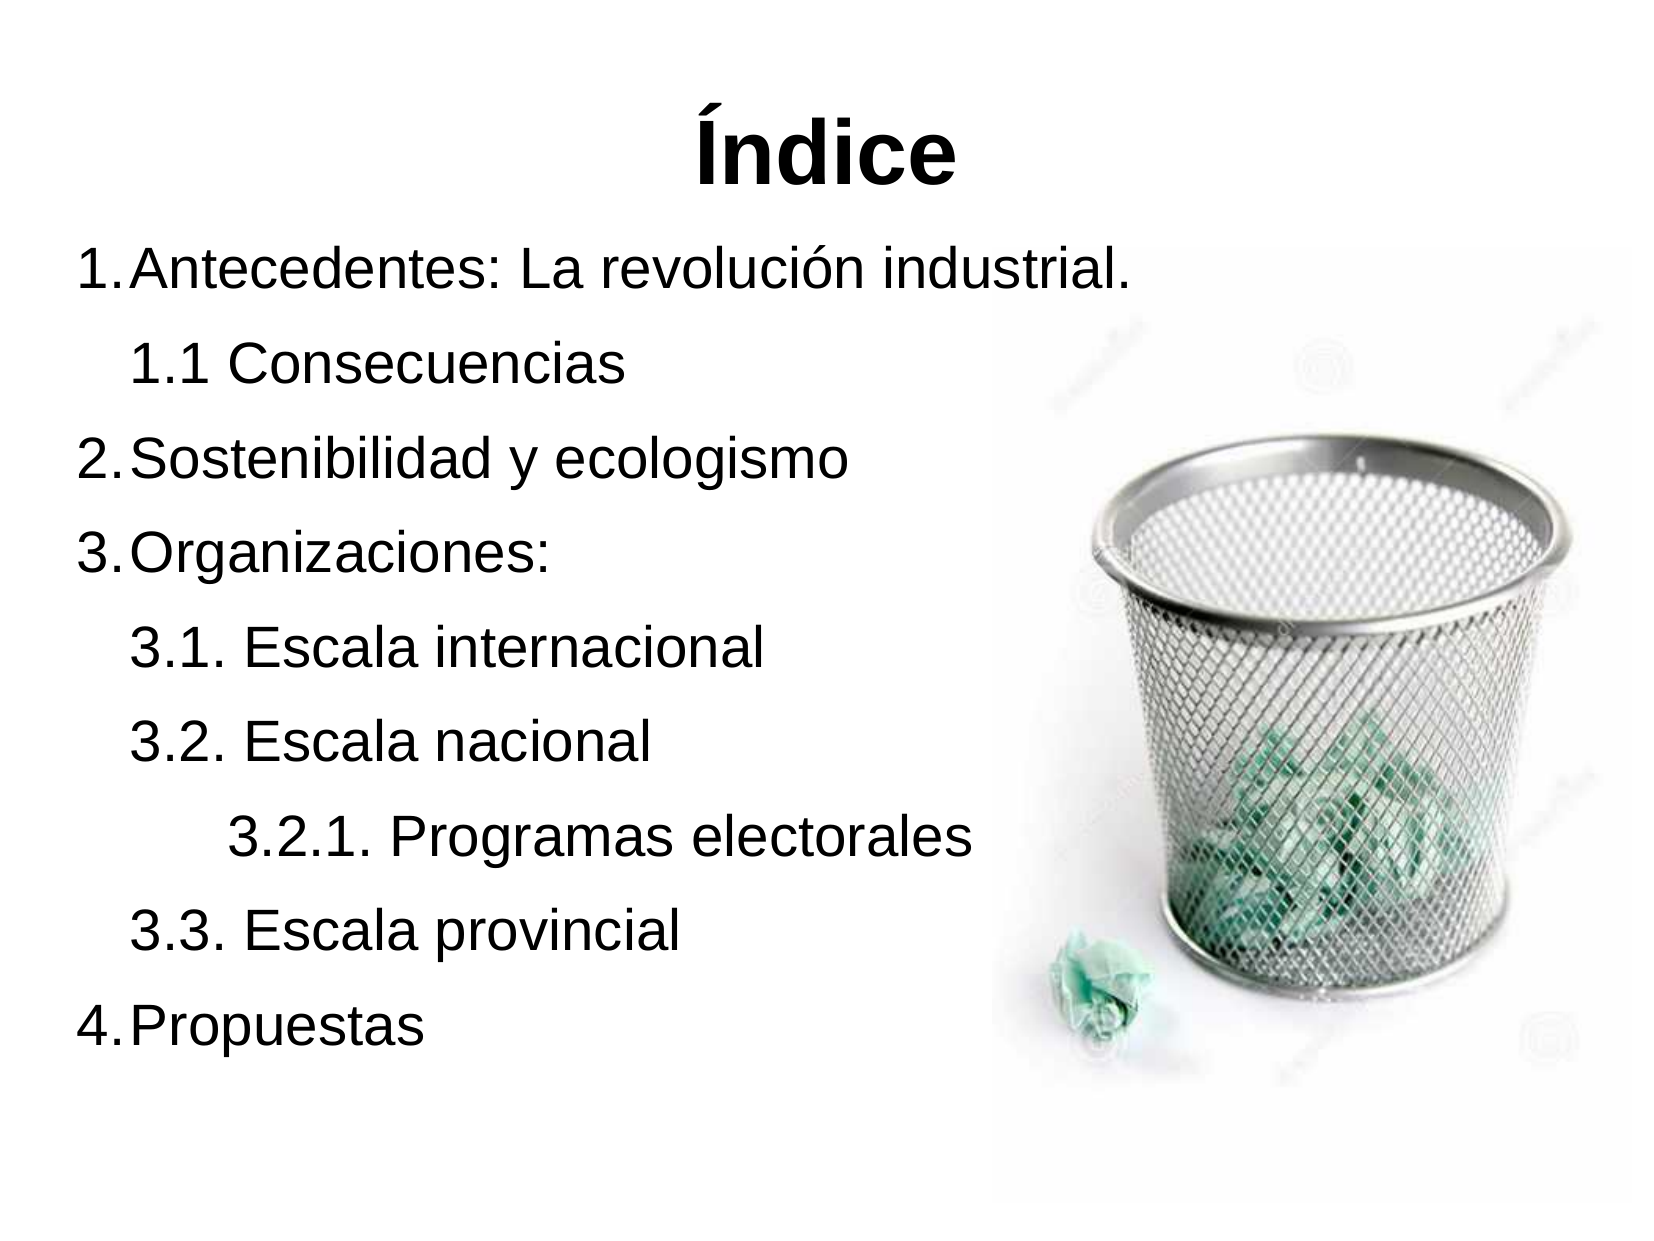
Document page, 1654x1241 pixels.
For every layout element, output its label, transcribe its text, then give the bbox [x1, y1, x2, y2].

title Índice [82, 49, 1571, 247]
list Antecedentes: La revolución industrial. 1.1 Consecuencias Sostenibilidad y ecologismo Organizaciones: 3.1. Escala internacional 3.2. Escala nacional 3.2.1. Programas electorales 3.3. Escala provincial Propuestas [59, 236, 1560, 1075]
picture [992, 247, 1632, 1203]
